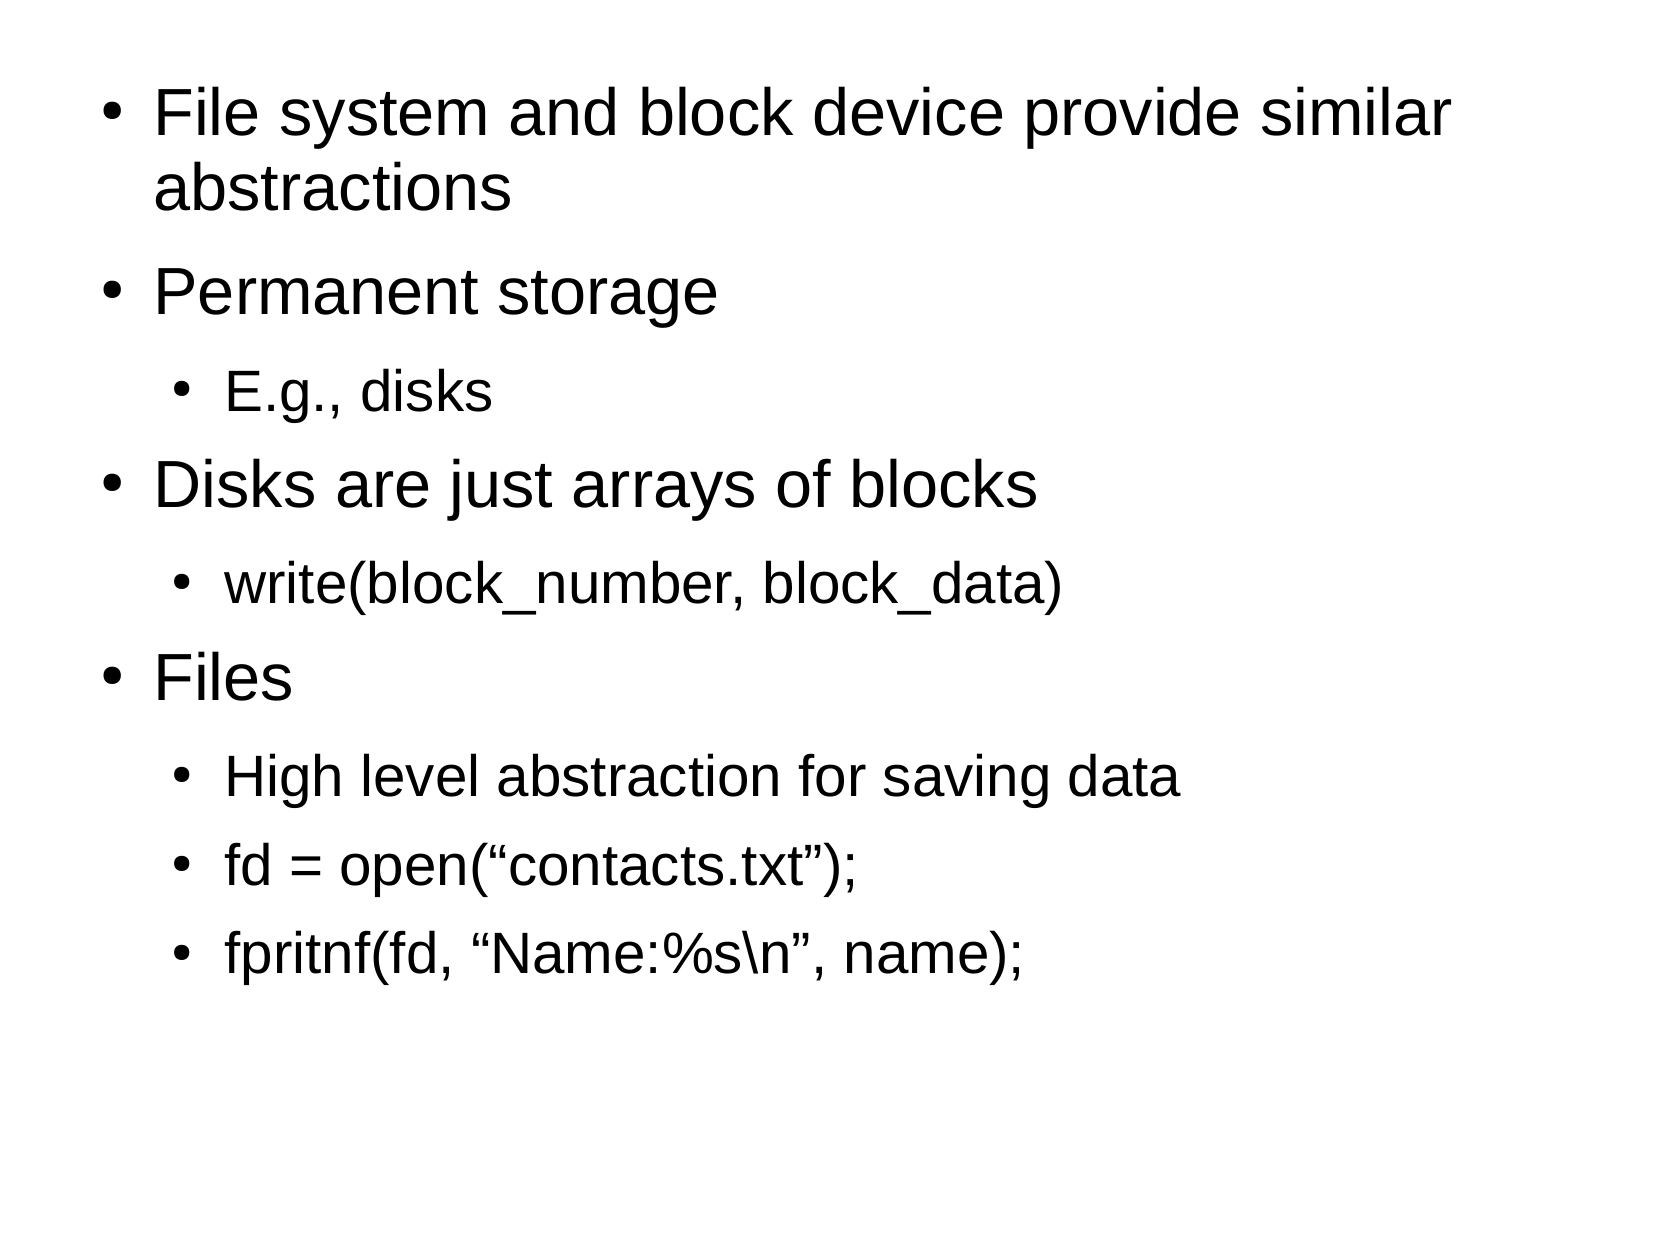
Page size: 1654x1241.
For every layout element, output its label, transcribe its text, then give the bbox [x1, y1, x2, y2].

list File system and block device provide similar abstractions Permanent storage E.g., disks Disks are just arrays of blocks write(block_number, block_data) Files High level abstraction for saving data fd = open(“contacts.txt”); fpritnf(fd, “Name:%s\n”, name); [82, 75, 1576, 1126]
